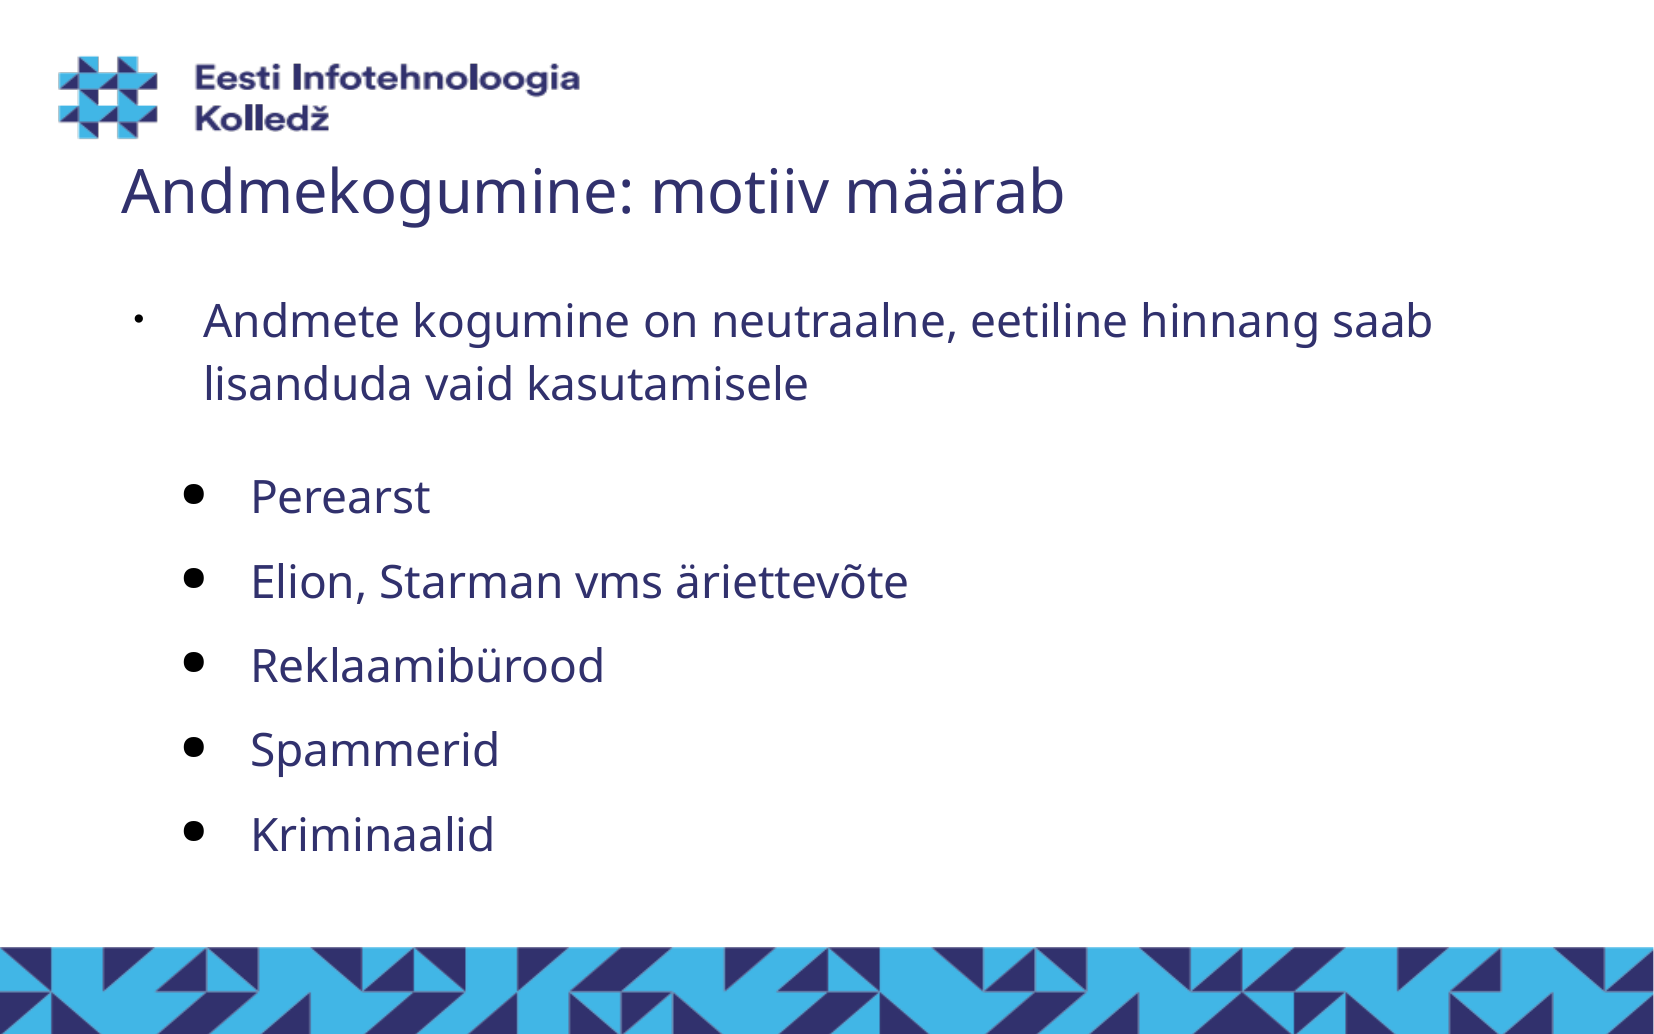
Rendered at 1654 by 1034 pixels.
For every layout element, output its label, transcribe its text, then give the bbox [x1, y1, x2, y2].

title Andmekogumine: motiiv määrab [121, 103, 1534, 276]
list Andmete kogumine on neutraalne, eetiline hinnang saab lisanduda vaid kasutamisele Perearst Elion, Starman vms äriettevõte Reklaamibürood Spammerid Kriminaalid [121, 287, 1534, 939]
